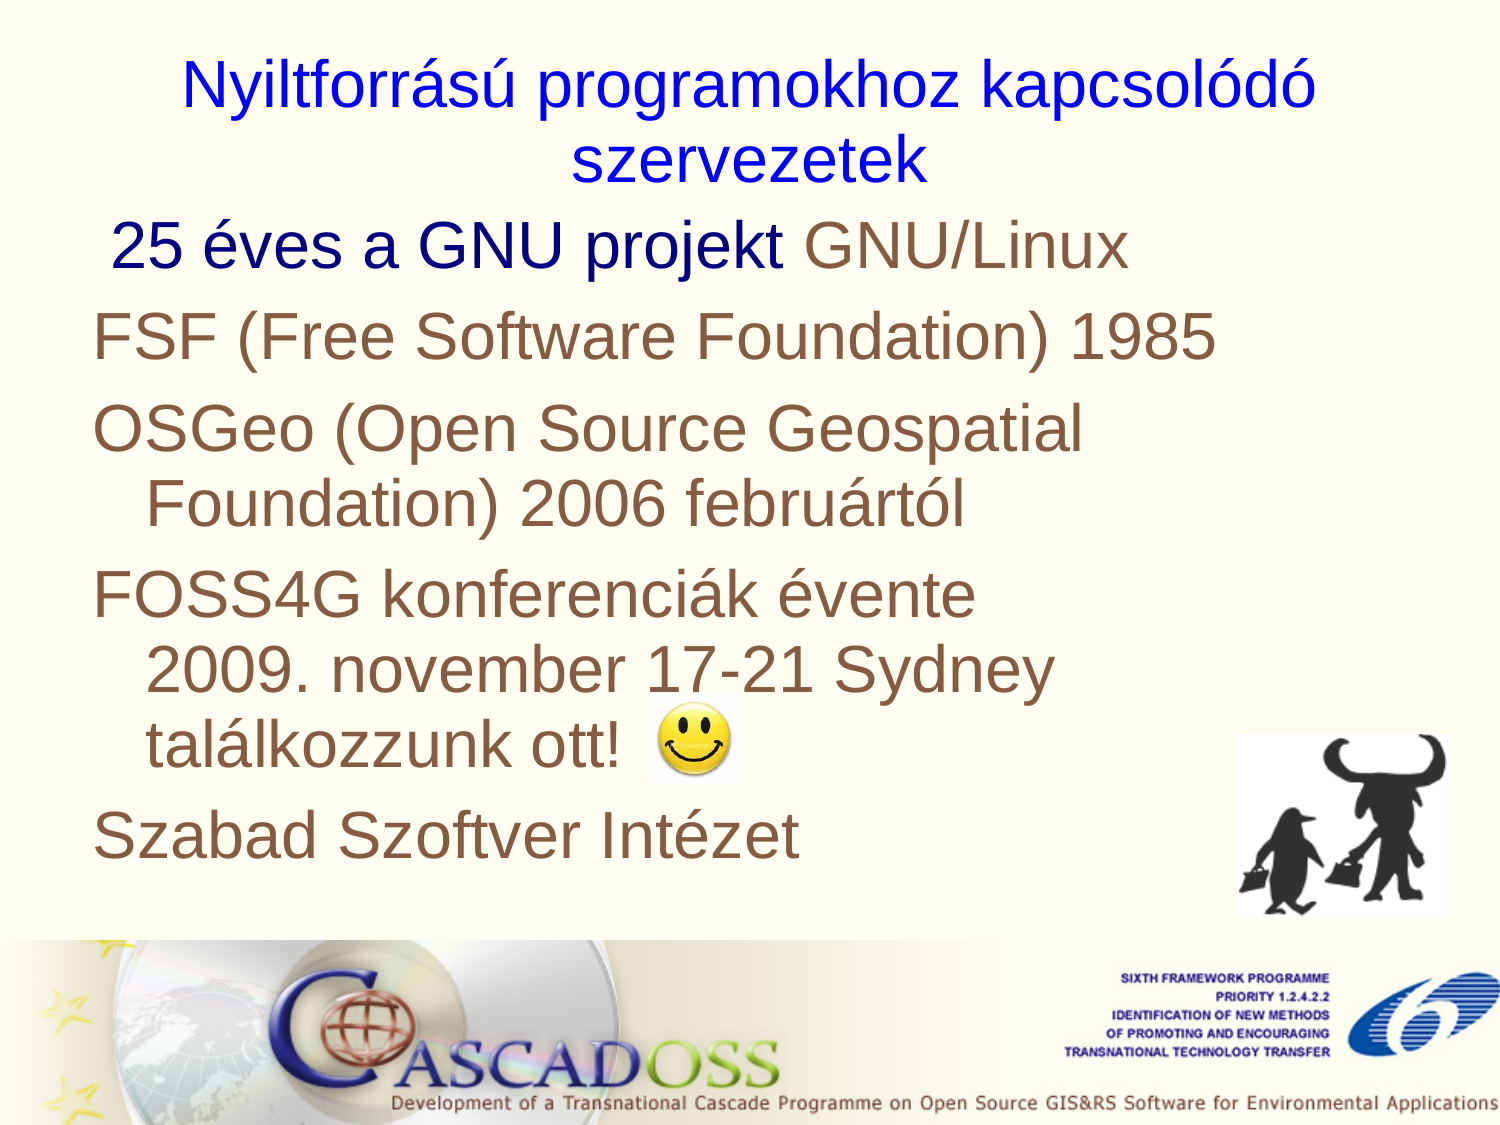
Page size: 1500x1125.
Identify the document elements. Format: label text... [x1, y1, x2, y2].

picture [1239, 734, 1447, 916]
picture [649, 693, 739, 783]
title Nyiltforrású programokhoz kapcsolódó szervezetek [75, 28, 1425, 207]
picture [0, 940, 1500, 1125]
list 25 éves a GNU projekt GNU/Linux FSF (Free Software Foundation) 1985 OSGeo (Open Source Geospatial Foundation) 2006 februártól FOSS4G konferenciák évente 2009. november 17-21 Sydney találkozzunk ott! Szabad Szoftver Intézet [75, 207, 1425, 906]
